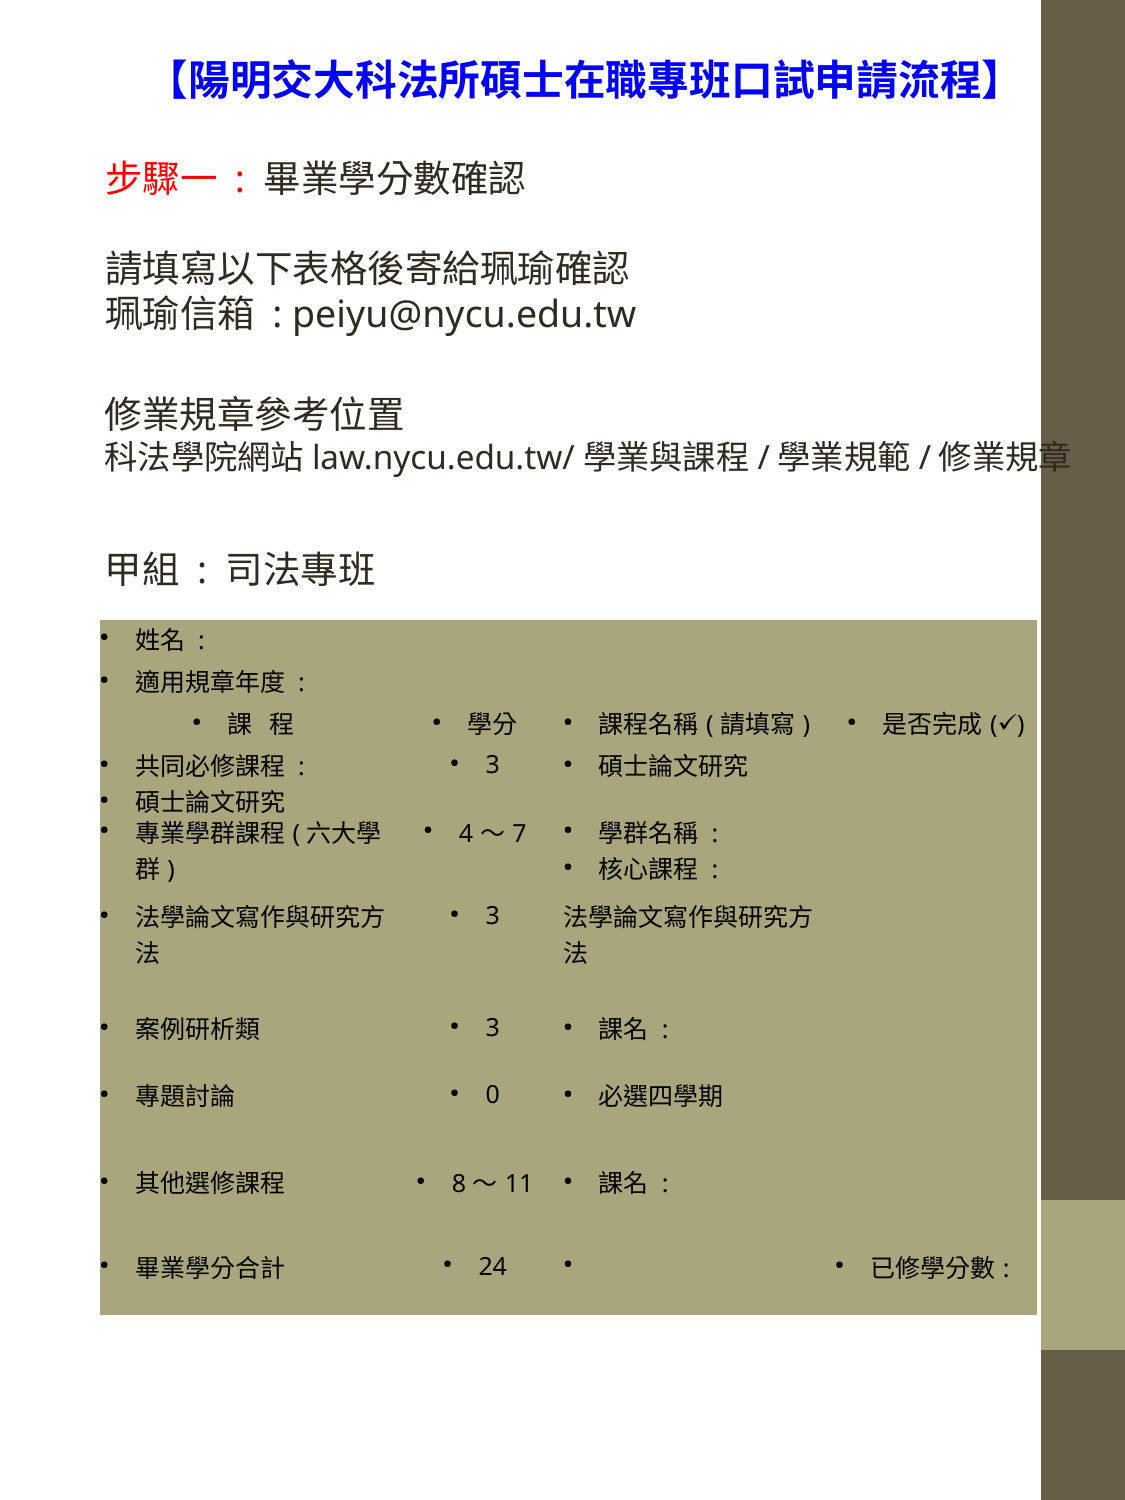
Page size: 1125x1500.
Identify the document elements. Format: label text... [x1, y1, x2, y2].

text_box 甲組 : 司法專班 [89, 538, 375, 600]
table_cell 課名 : [564, 1010, 835, 1076]
table_cell 3 [386, 1010, 564, 1076]
table_cell [835, 1010, 1037, 1076]
table_cell [835, 813, 1037, 897]
table_cell [835, 747, 1037, 813]
table_cell 3 [386, 897, 564, 1010]
table_cell 4～7 [386, 813, 564, 897]
table_cell 已修學分數: [835, 1248, 1037, 1315]
table_cell [835, 1076, 1037, 1164]
table_cell 案例研析類 [100, 1010, 386, 1076]
table_cell 必選四學期 [564, 1076, 835, 1164]
table_cell 碩士論文研究 [564, 747, 835, 813]
table_cell 課名 : [564, 1164, 835, 1248]
table_header 姓名 : [100, 620, 1037, 662]
table_cell 共同必修課程 : 碩士論文研究 [100, 747, 386, 813]
table_cell 24 [386, 1248, 564, 1315]
table_cell 8～11 [386, 1164, 564, 1248]
table_cell 學群名稱 : 核心課程 : [564, 813, 835, 897]
table_cell 畢業學分合計 [100, 1248, 386, 1315]
table_cell 適用規章年度 : [100, 662, 1037, 704]
table_cell 法學論文寫作與研究方法 [100, 897, 386, 1010]
table_cell 法學論文寫作與研究方法 [564, 897, 835, 1010]
text_box 【陽明交大科法所碩士在職專班口試申請流程】 [131, 46, 1006, 113]
table_cell 專題討論 [100, 1076, 386, 1164]
text_box 步驟一 : 畢業學分數確認 請填寫以下表格後寄給珮瑜確認 珮瑜信箱 : peiyu@nycu.edu.tw [90, 146, 651, 344]
table_cell [564, 1248, 835, 1315]
table_cell 0 [386, 1076, 564, 1164]
table_cell 其他選修課程 [100, 1164, 386, 1248]
table_cell 專業學群課程(六大學群) [100, 813, 386, 897]
table_cell [835, 897, 1037, 1010]
text_box 修業規章參考位置 科法學院網站law.nycu.edu.tw/學業與課程/學業規範/修業規章 [89, 383, 1044, 485]
table_cell 是否完成() [835, 704, 1037, 747]
table_cell [835, 1164, 1037, 1248]
table_cell 3 [386, 747, 564, 813]
table_cell 學分 [386, 704, 564, 747]
table_cell 課程名稱(請填寫) [564, 704, 835, 747]
table_cell 課 程 [100, 704, 386, 747]
